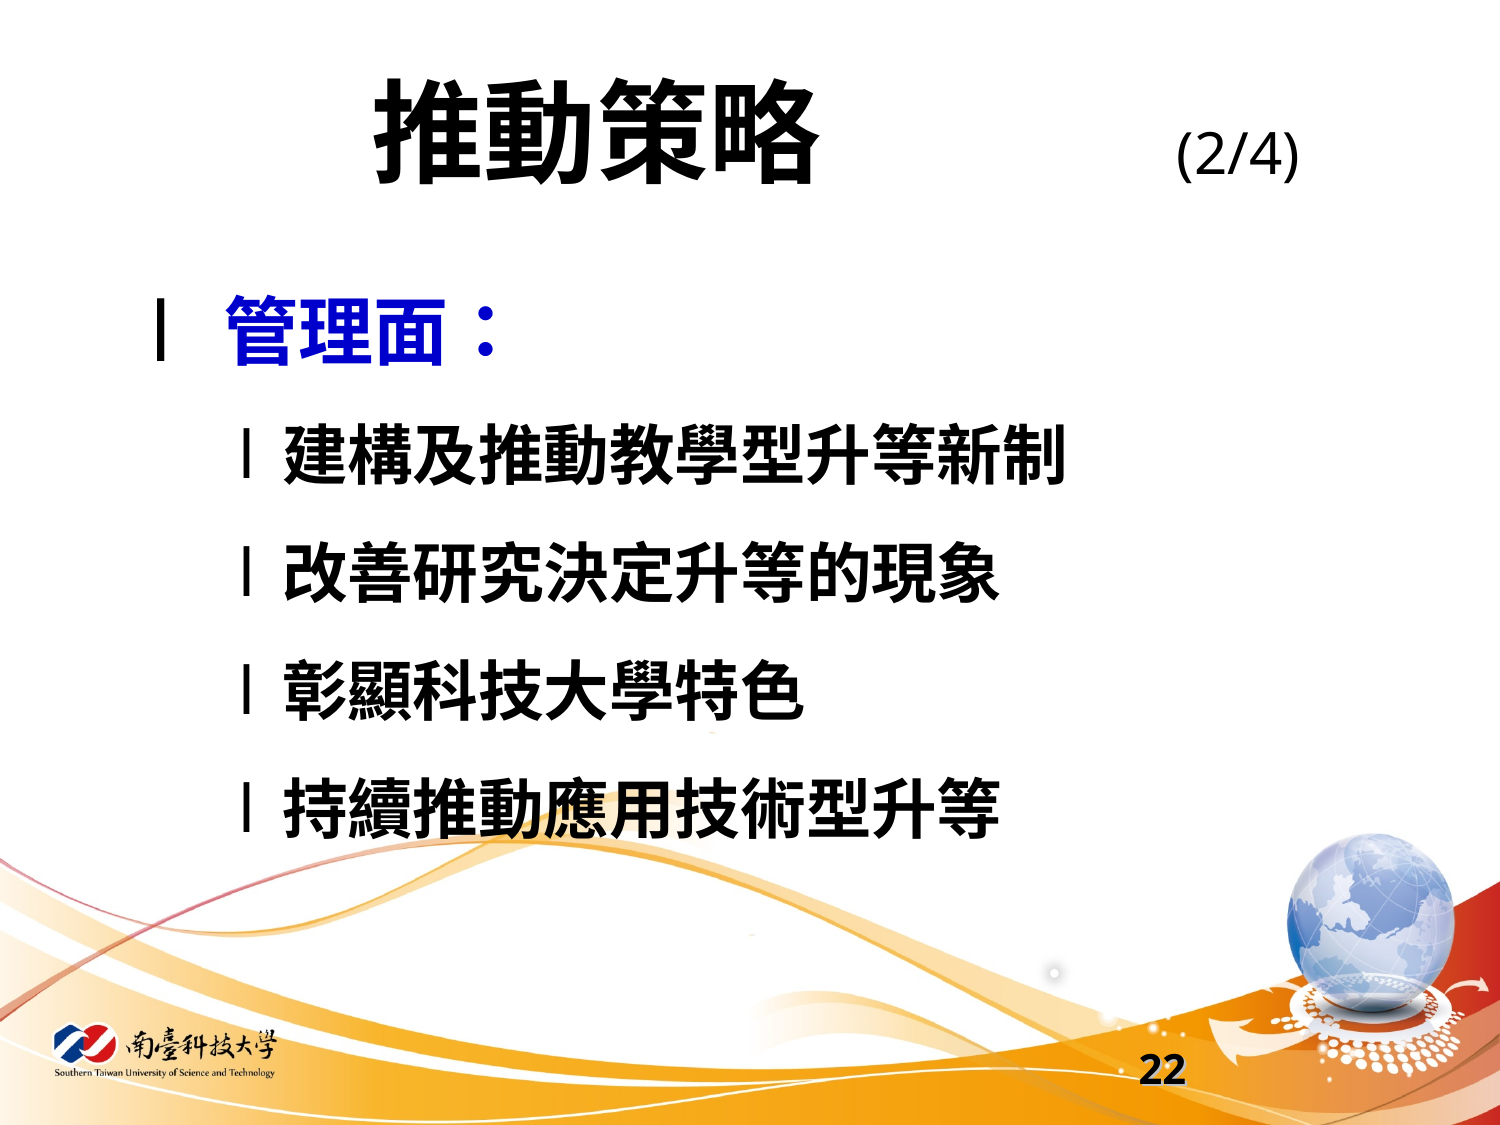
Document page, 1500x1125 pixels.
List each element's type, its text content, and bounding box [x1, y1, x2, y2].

text_box 22 [1123, 1035, 1474, 1095]
text_box 管理面： 建構及推動教學型升等新制 改善研究決定升等的現象 彰顯科技大學特色 持續推動應用技術型升等 [135, 231, 1223, 945]
text_box 推動策略 (2/4) [38, 55, 1473, 205]
